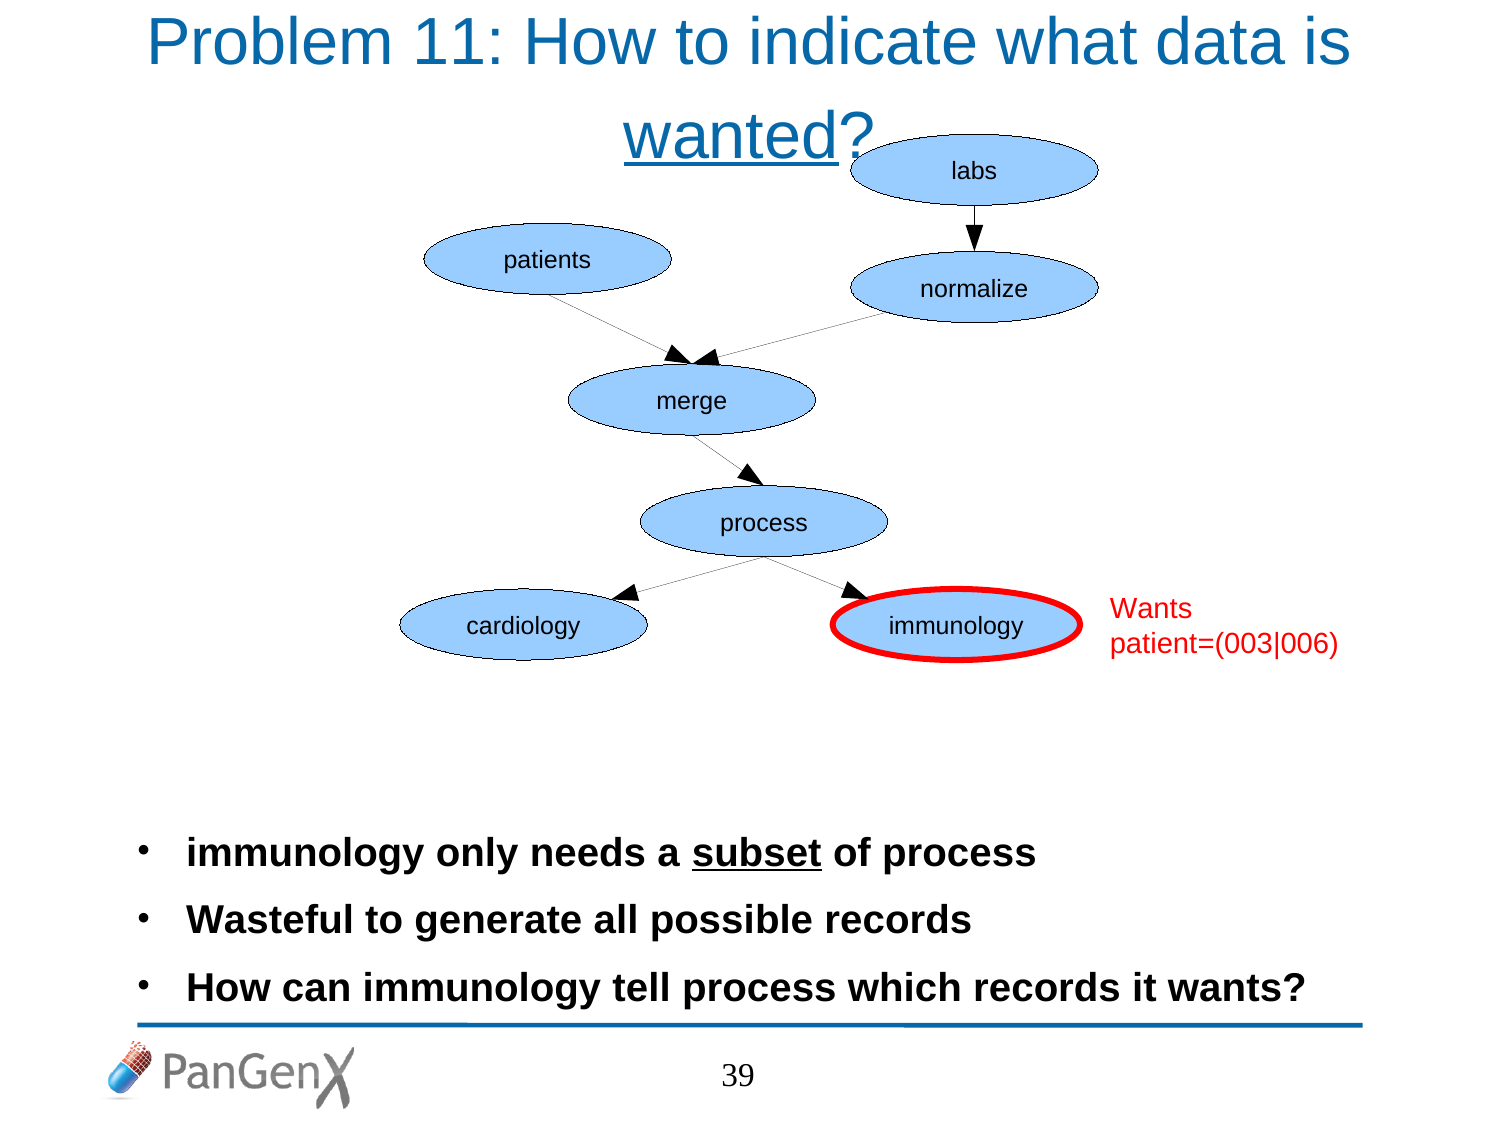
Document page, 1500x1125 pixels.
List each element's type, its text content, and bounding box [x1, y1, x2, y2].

picture [89, 1041, 354, 1109]
text_box merge [568, 364, 816, 436]
text_box cardiology [399, 588, 648, 661]
text_box process [640, 485, 888, 557]
title Problem 11: How to indicate what data is wanted? [0, 0, 1500, 180]
text_box patients [423, 223, 672, 295]
text_box immunology [832, 588, 1081, 661]
text_box normalize [850, 251, 1099, 323]
text_box Wants patient=(003|006) [1095, 581, 1355, 667]
text_box labs [850, 134, 1099, 206]
list immunology only needs a subset of process Wasteful to generate all possible records How can immunology tell process which records it wants? [115, 810, 1387, 1021]
